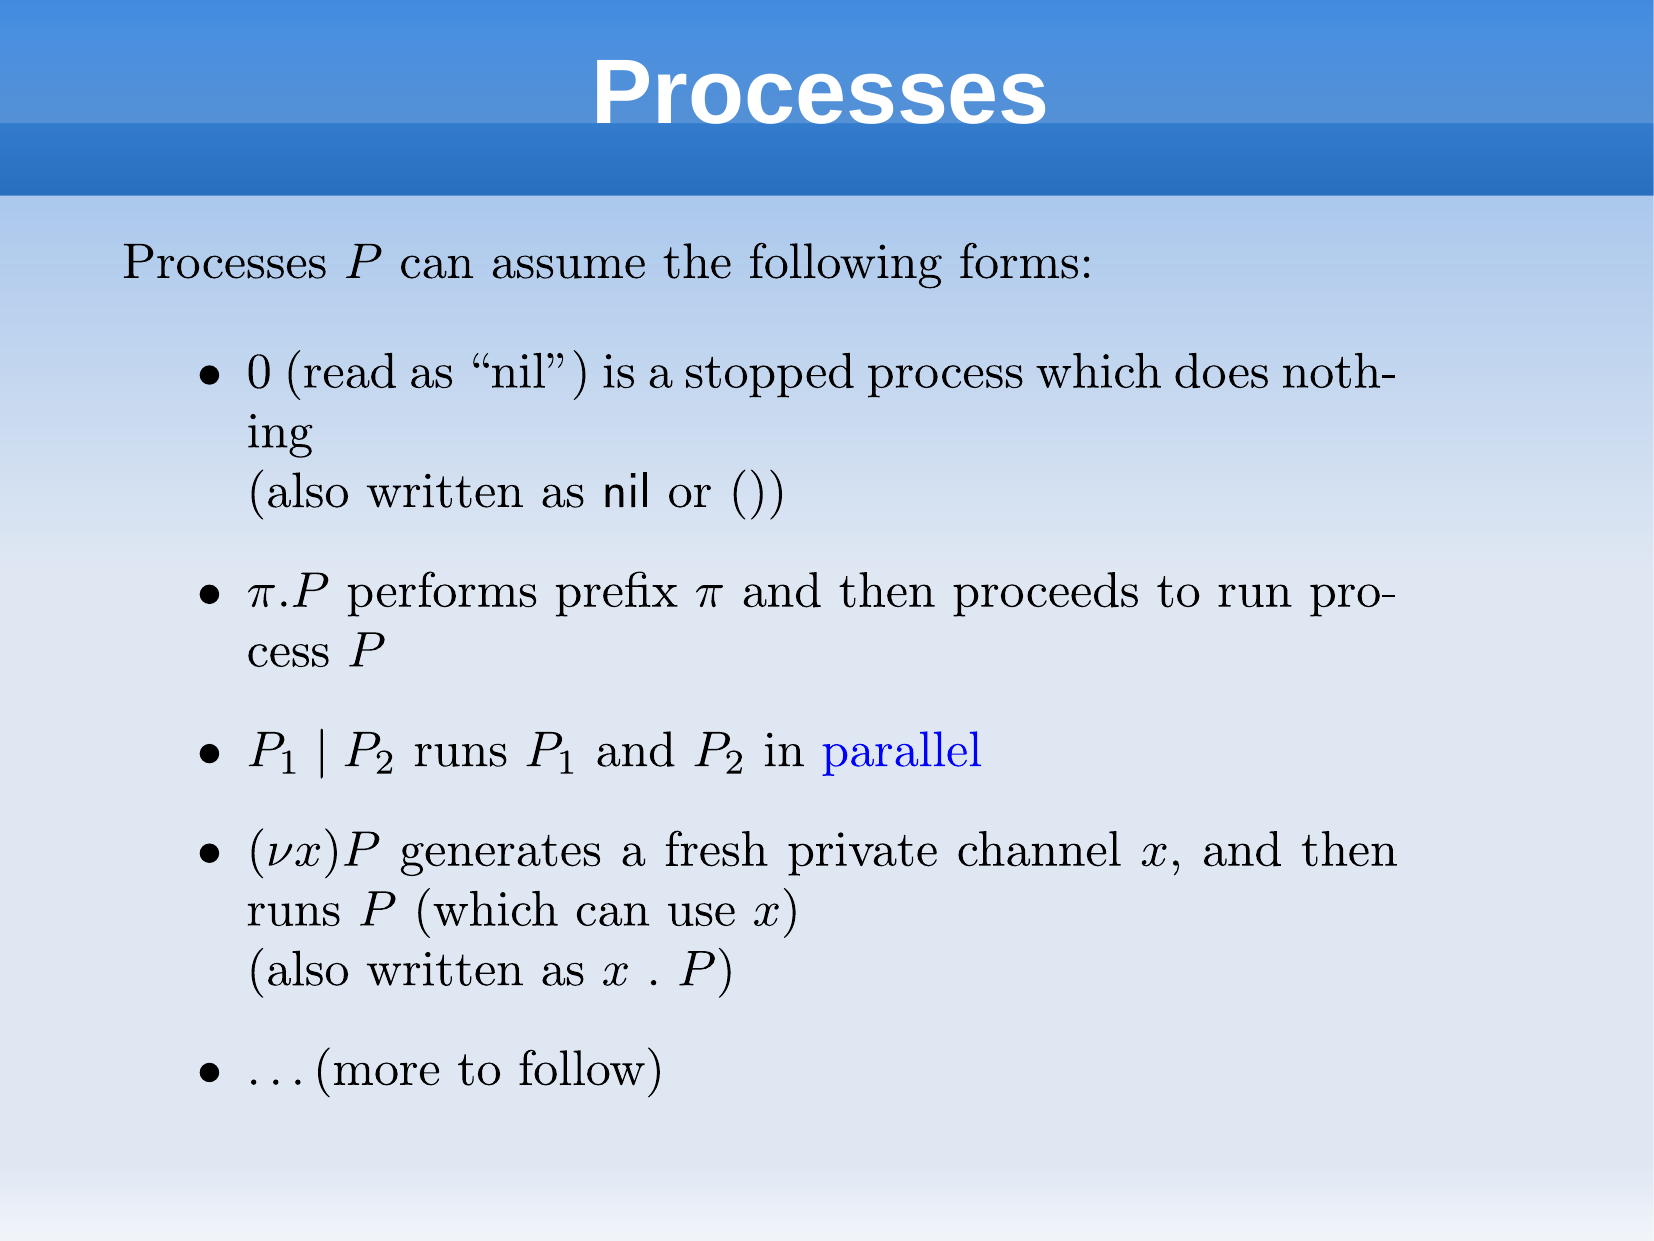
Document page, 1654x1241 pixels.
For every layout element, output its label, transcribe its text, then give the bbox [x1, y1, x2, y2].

title Processes [76, 0, 1565, 188]
text_box [122, 242, 1398, 1098]
picture [0, 0, 1654, 1241]
